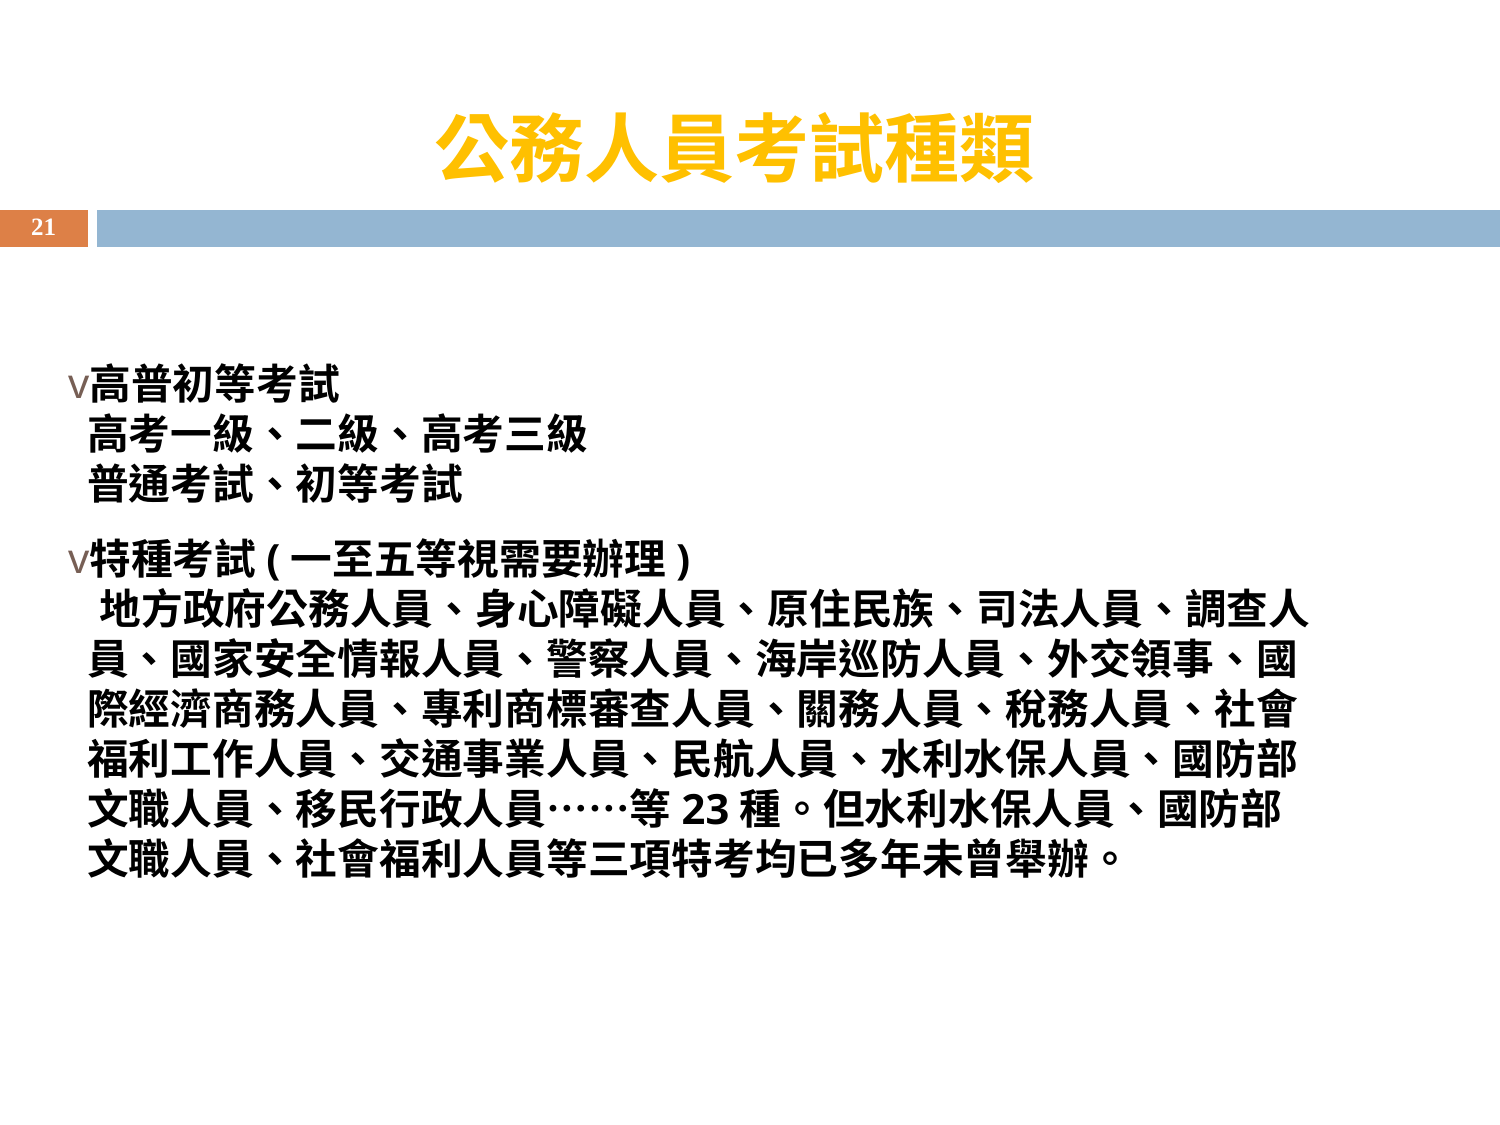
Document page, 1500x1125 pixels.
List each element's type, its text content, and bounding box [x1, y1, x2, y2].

text_box 20 [0, 208, 88, 249]
title 公務人員考試種類 [419, 50, 1105, 244]
text_box 高普初等考試 高考一級、二級、高考三級 普通考試、初等考試 特種考試(一至五等視需要辦理) 地方政府公務人員、身心障礙人員、原住民族、司法人員、調查人 員、國家安全情報人員、警察人員、海岸巡防人員、外交領事、國 際經濟商務人員、專利商標審查人員、關務人員、稅務人員、社會 福利工作人員、交通事業人員、民航人員、水利水保人員、國防部 文職人員、移民行政人員……等23種。但水利水保人員、國防部 文職人員、社會福利人員等三項特考均已多年未曾舉辦。 [53, 350, 1500, 978]
